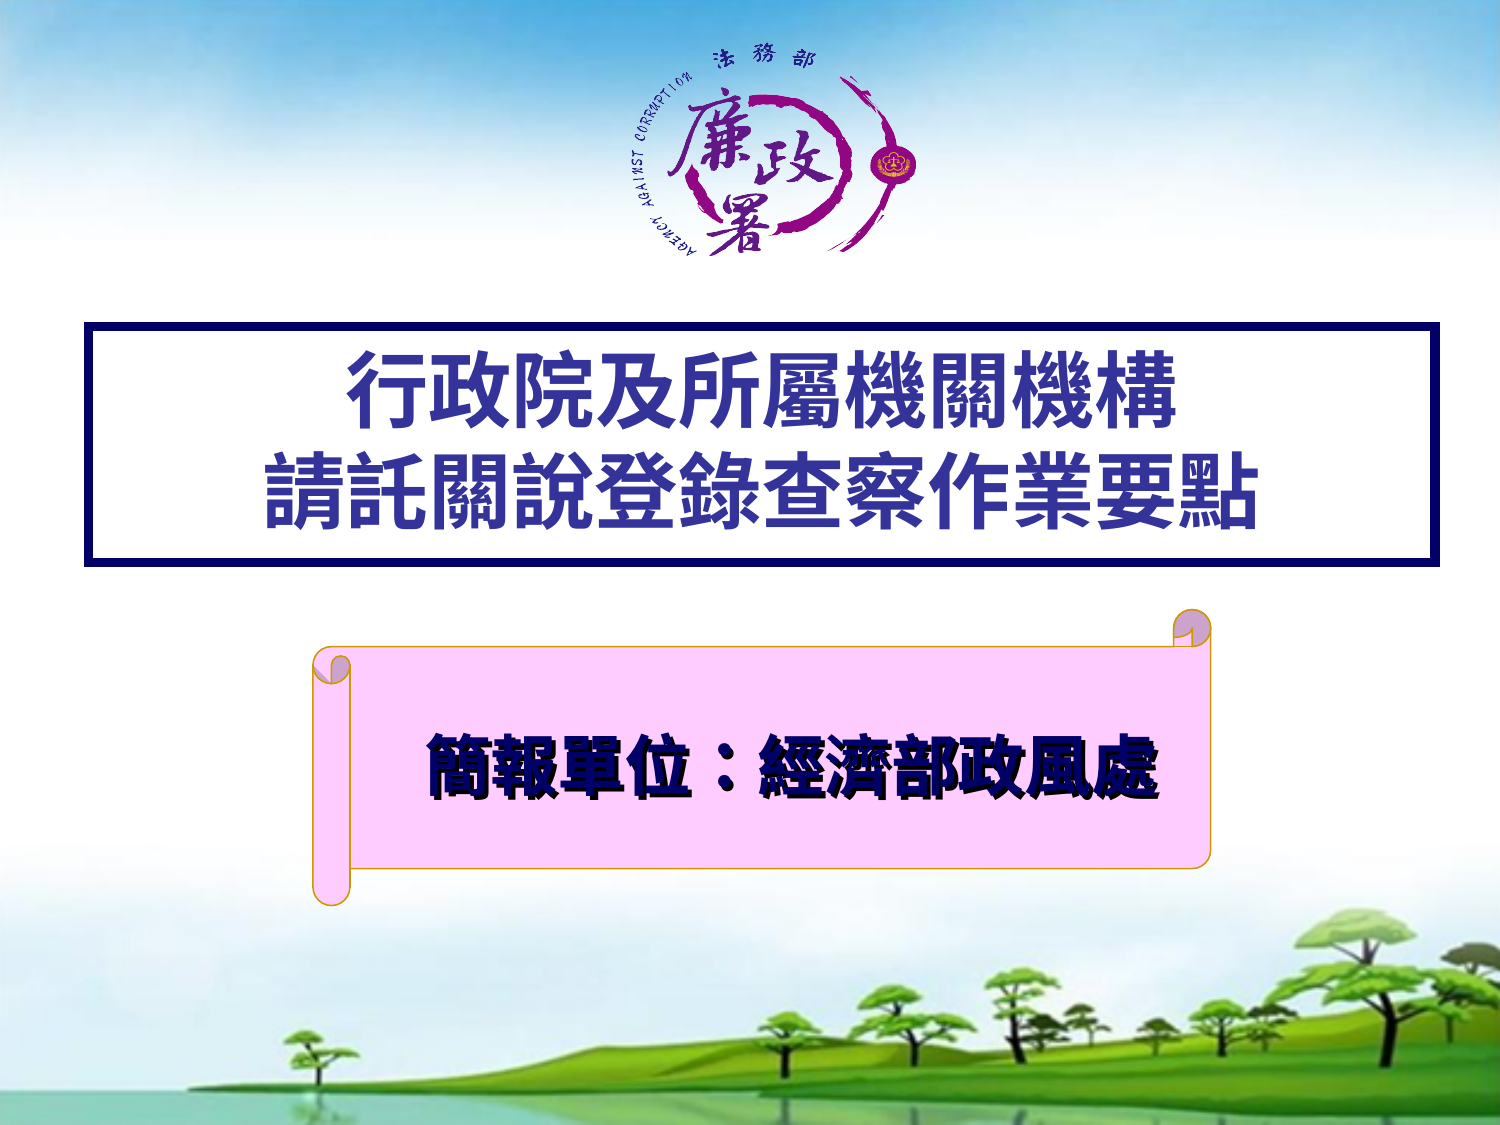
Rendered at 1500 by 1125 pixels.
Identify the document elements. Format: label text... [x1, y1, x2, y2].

text_box 行政院及所屬機關機構 請託關說登錄查察作業要點 [45, 349, 1478, 539]
text_box [312, 609, 1211, 906]
picture [0, 0, 1500, 1125]
text_box 簡報單位：經濟部政風處 [395, 716, 1188, 812]
